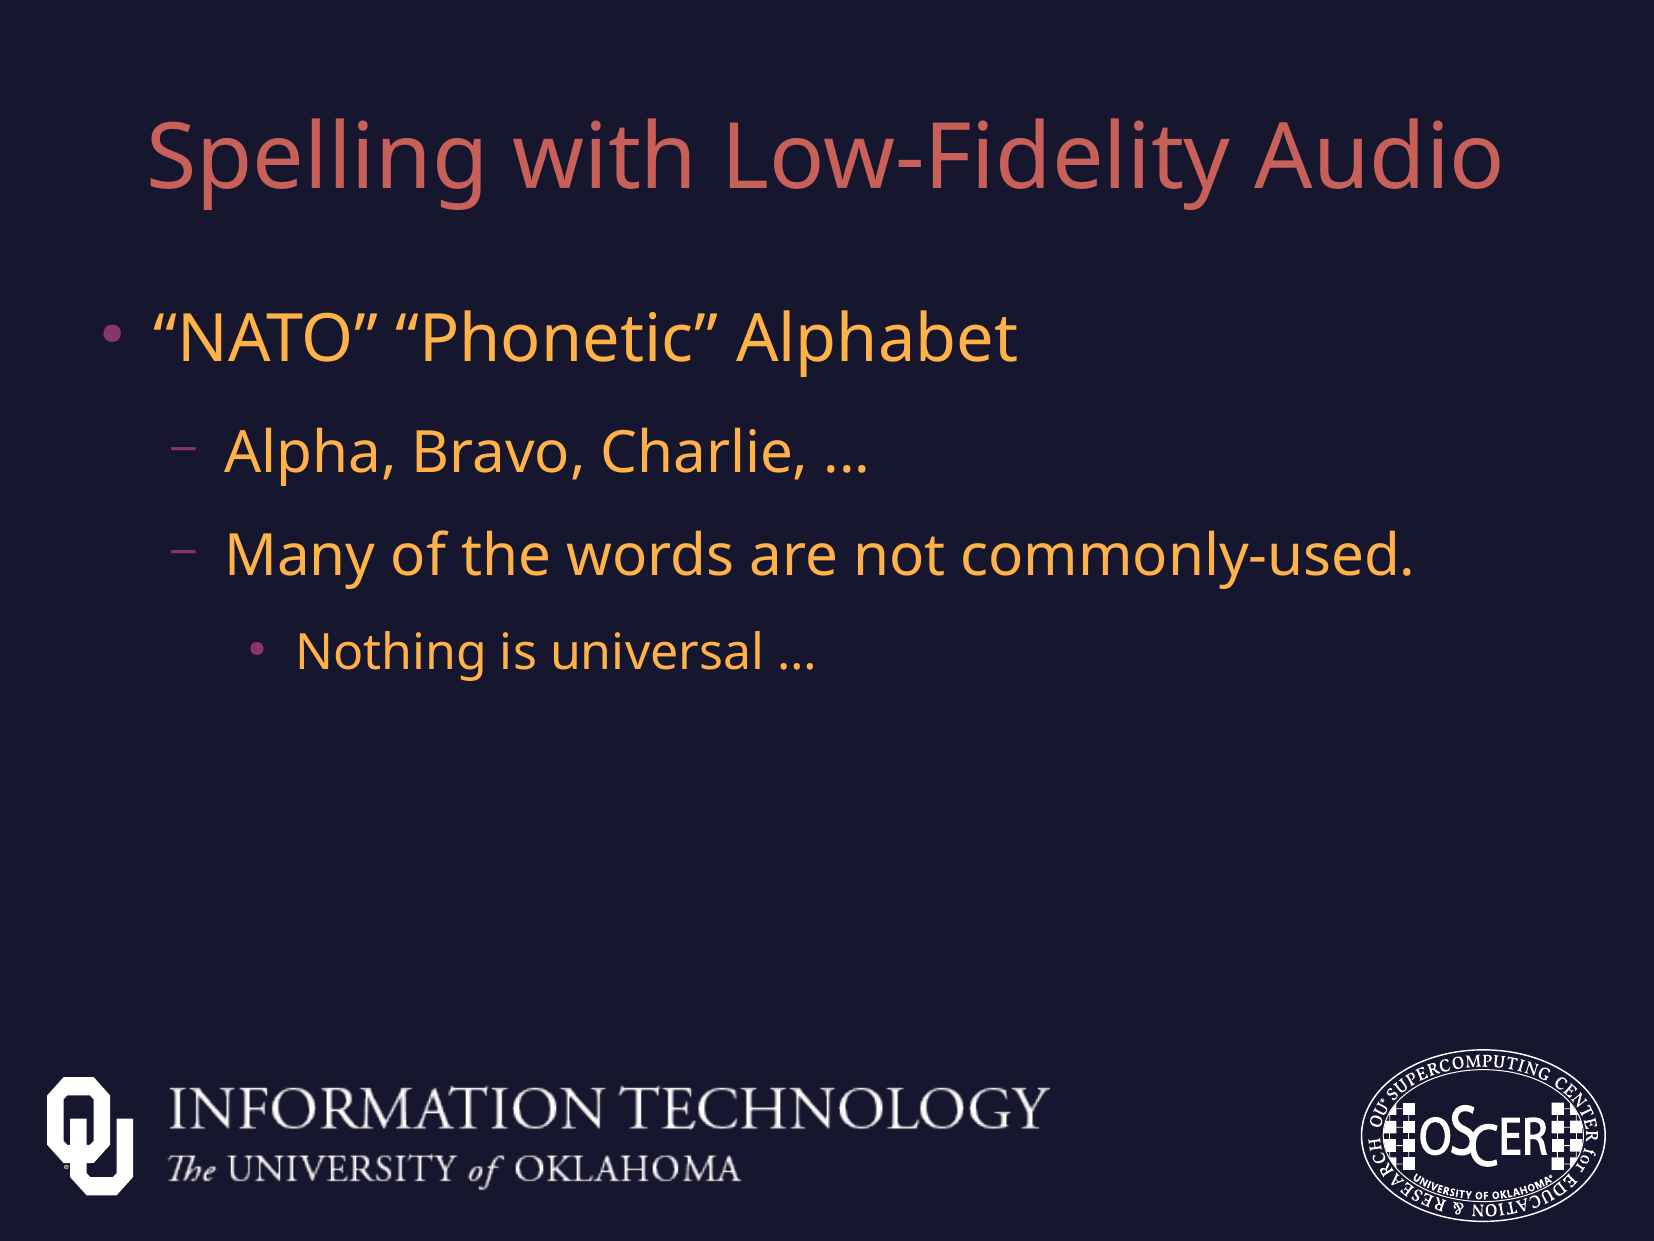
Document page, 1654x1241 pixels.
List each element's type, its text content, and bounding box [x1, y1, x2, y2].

title Spelling with Low-Fidelity Audio [82, 49, 1571, 257]
list “NATO” “Phonetic” Alphabet Alpha, Bravo, Charlie, ... Many of the words are not commonly-used. Nothing is universal … [82, 290, 1571, 1010]
picture [159, 1075, 1050, 1195]
